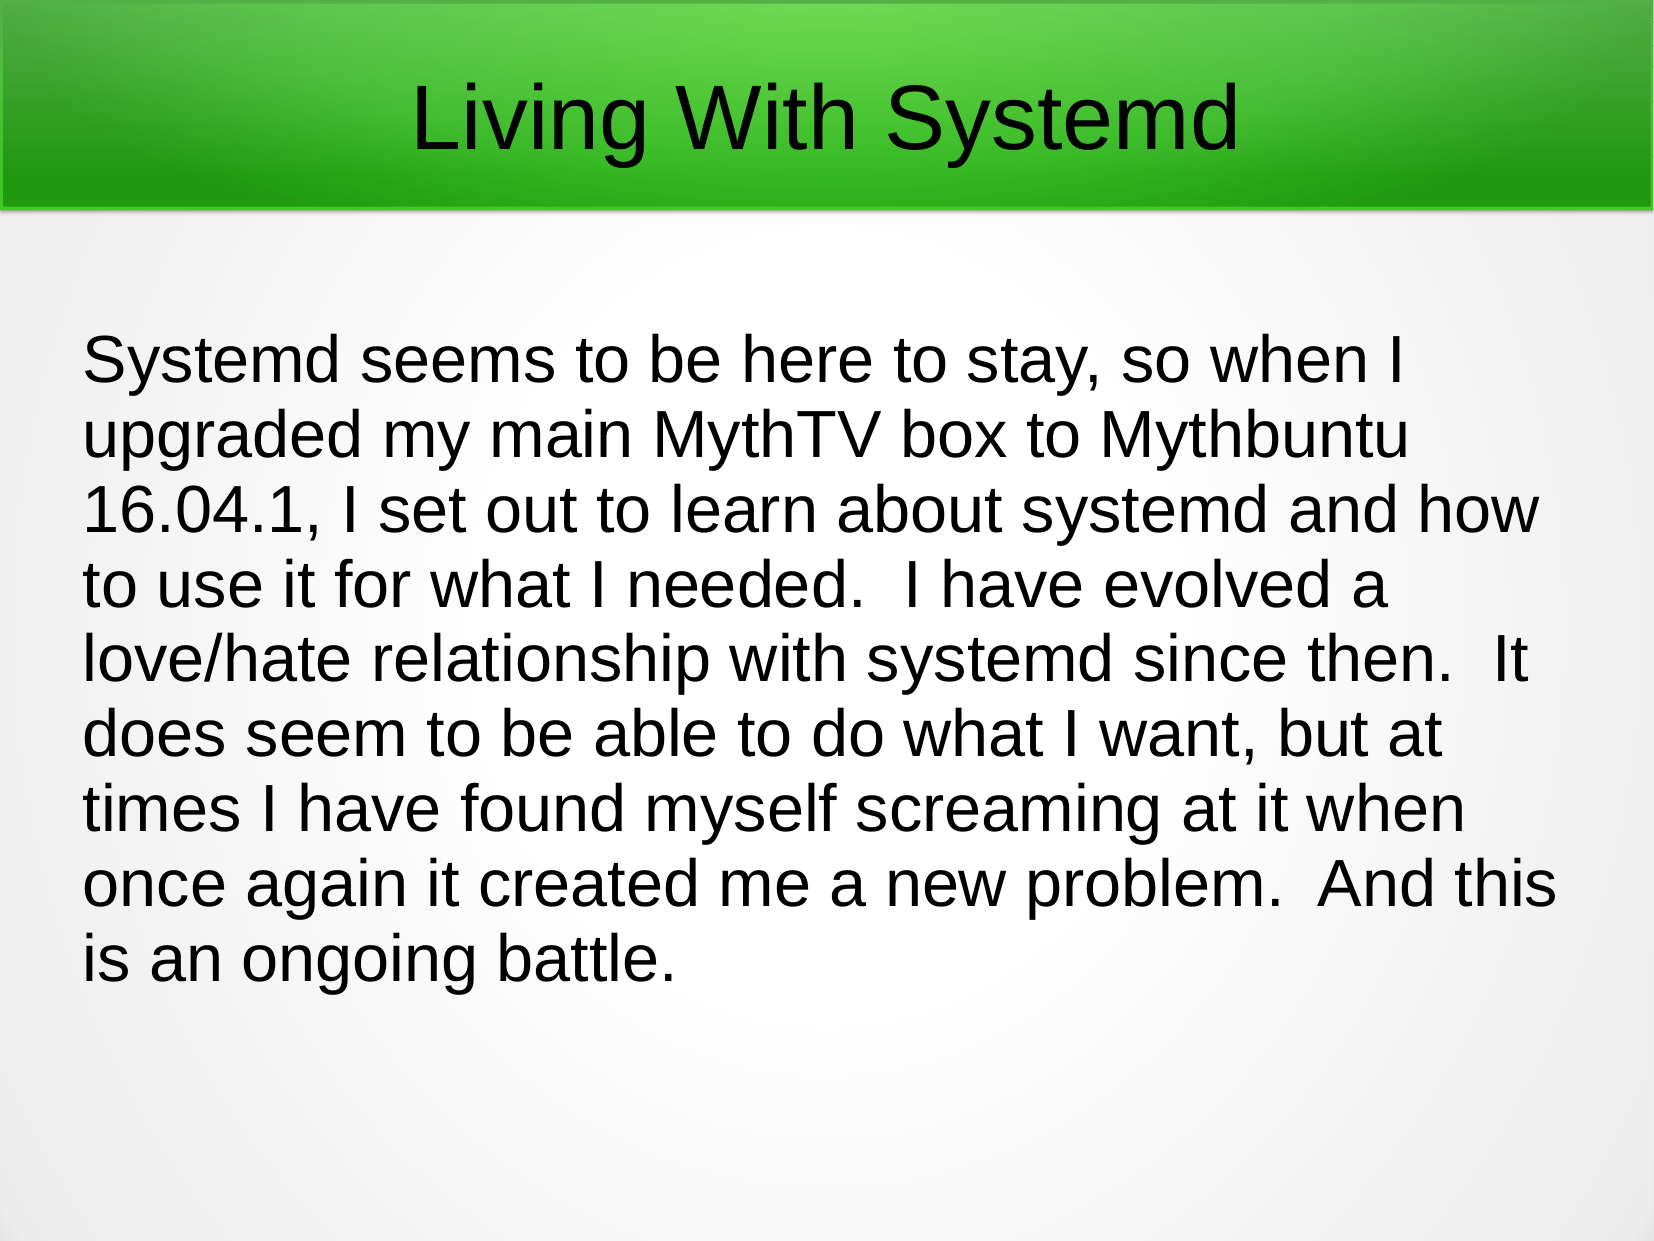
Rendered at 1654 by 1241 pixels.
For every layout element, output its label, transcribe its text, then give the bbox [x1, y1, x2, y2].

title Living With Systemd [82, 47, 1571, 189]
subtitle Systemd seems to be here to stay, so when I upgraded my main MythTV box to Mythbuntu 16.04.1, I set out to learn about systemd and how to use it for what I needed. I have evolved a love/hate relationship with systemd since then. It does seem to be able to do what I want, but at times I have found myself screaming at it when once again it created me a new problem. And this is an ongoing battle. [82, 299, 1571, 1019]
